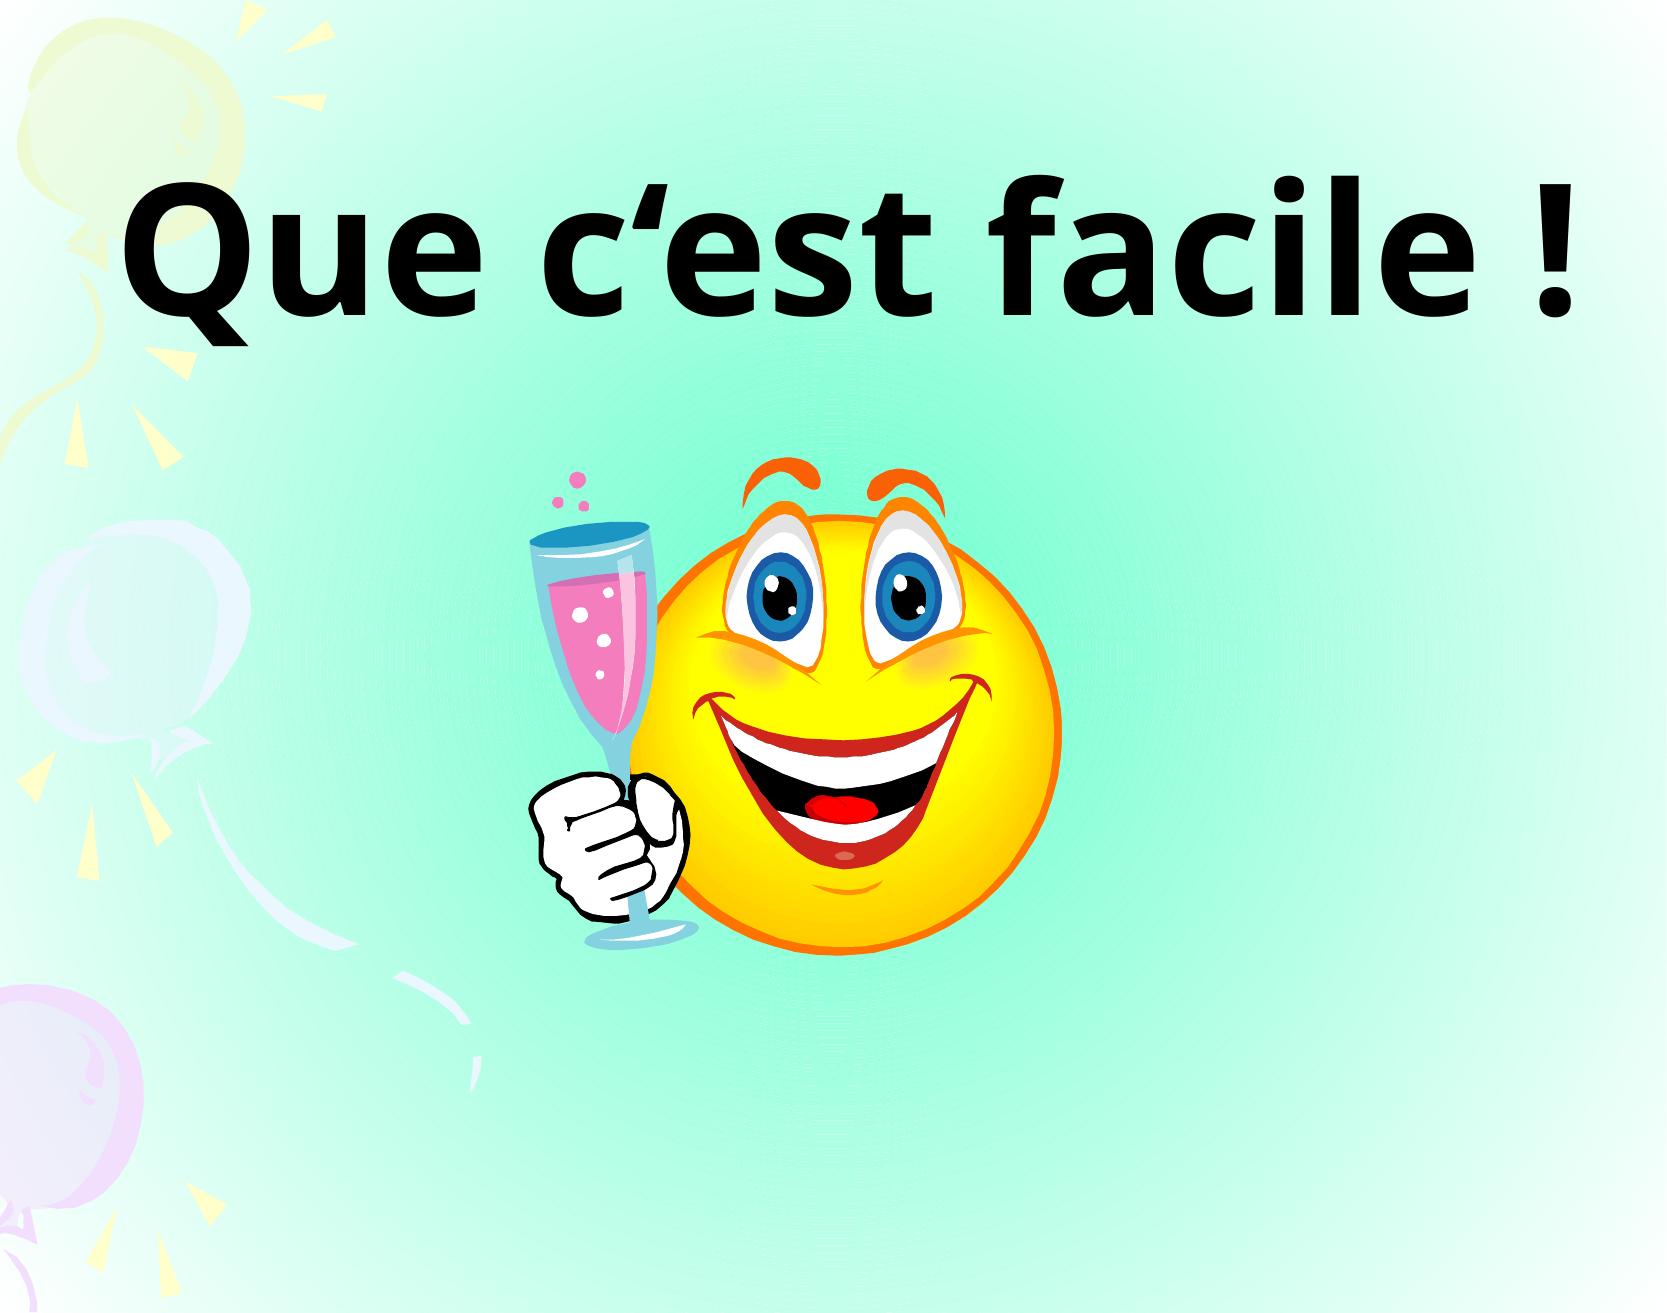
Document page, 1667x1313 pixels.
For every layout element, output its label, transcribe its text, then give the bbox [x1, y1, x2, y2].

text_box Que c‘est facile ! [0, 124, 1667, 360]
picture [526, 455, 1064, 958]
